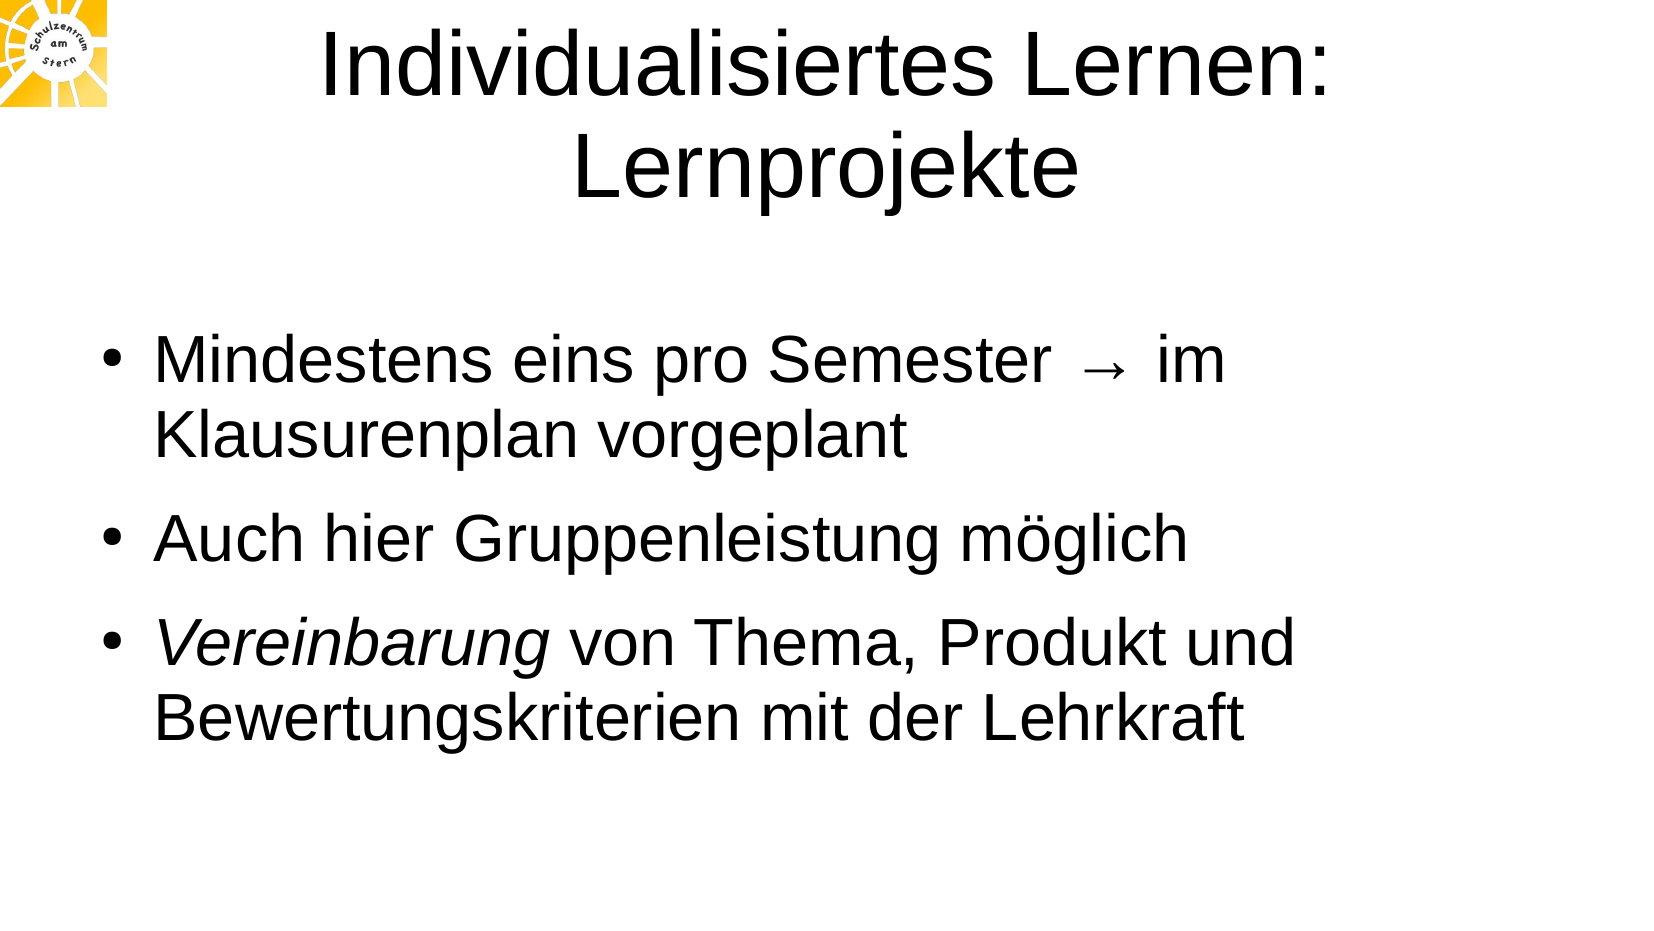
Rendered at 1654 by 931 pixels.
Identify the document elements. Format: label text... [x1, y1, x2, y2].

list Mindestens eins pro Semester → im Klausurenplan vorgeplant Auch hier Gruppenleistung möglich Vereinbarung von Thema, Produkt und Bewertungskriterien mit der Lehrkraft [82, 217, 1571, 758]
title Individualisiertes Lernen: Lernprojekte [82, 12, 1571, 217]
picture [0, 0, 107, 107]
